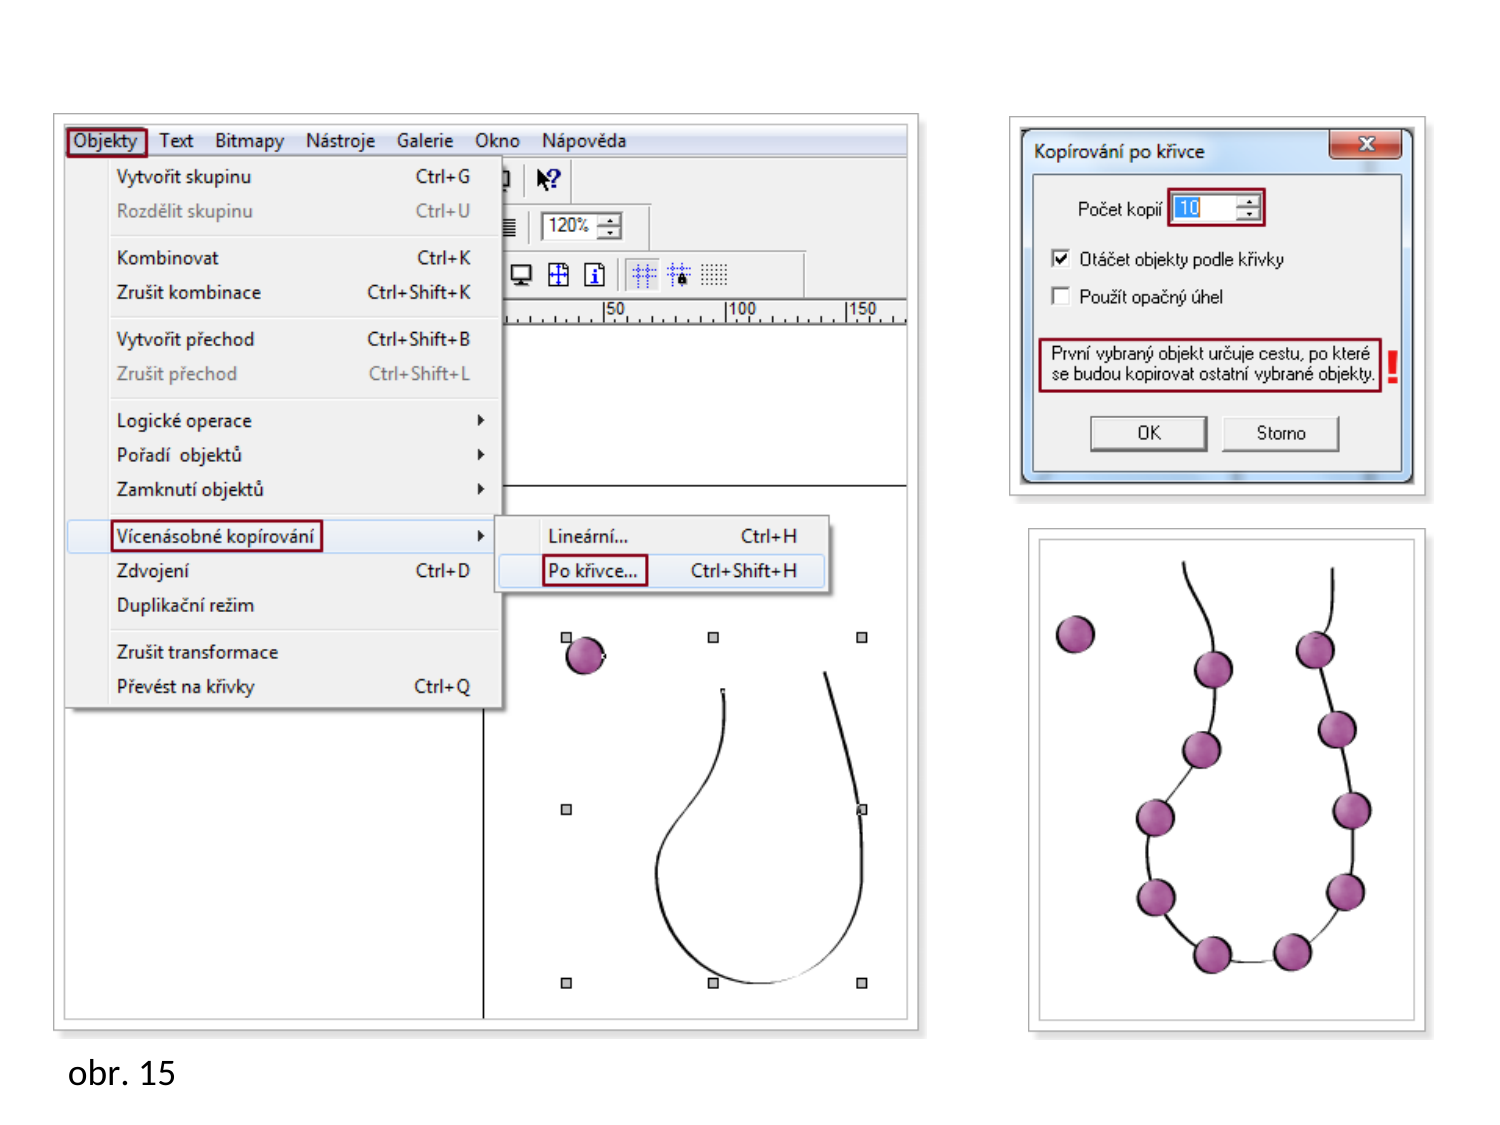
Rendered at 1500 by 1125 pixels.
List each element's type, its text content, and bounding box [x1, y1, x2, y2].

picture [53, 113, 927, 1039]
picture [1028, 528, 1434, 1040]
text_box obr. 15 [53, 1039, 361, 1101]
picture [1009, 116, 1434, 504]
